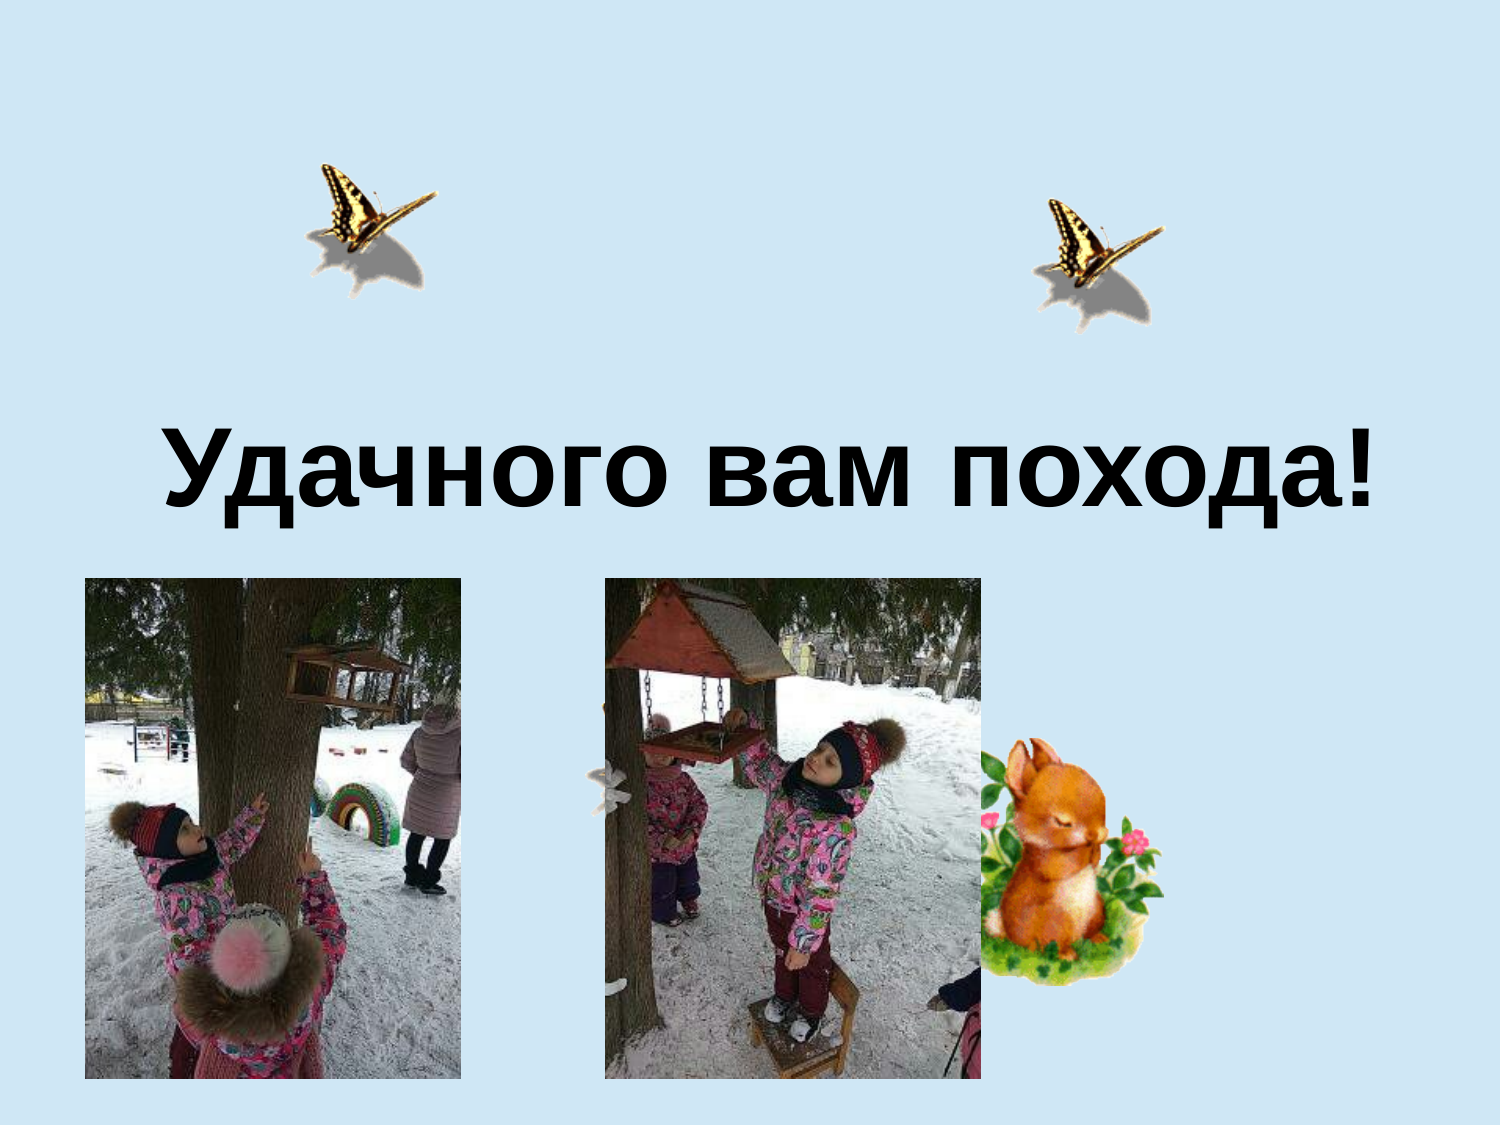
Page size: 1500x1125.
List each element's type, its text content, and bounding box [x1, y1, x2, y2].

picture [585, 578, 1164, 1079]
picture [1031, 187, 1188, 344]
picture [304, 152, 461, 309]
picture [85, 578, 461, 1079]
text_box Удачного вам похода! [146, 386, 1396, 537]
